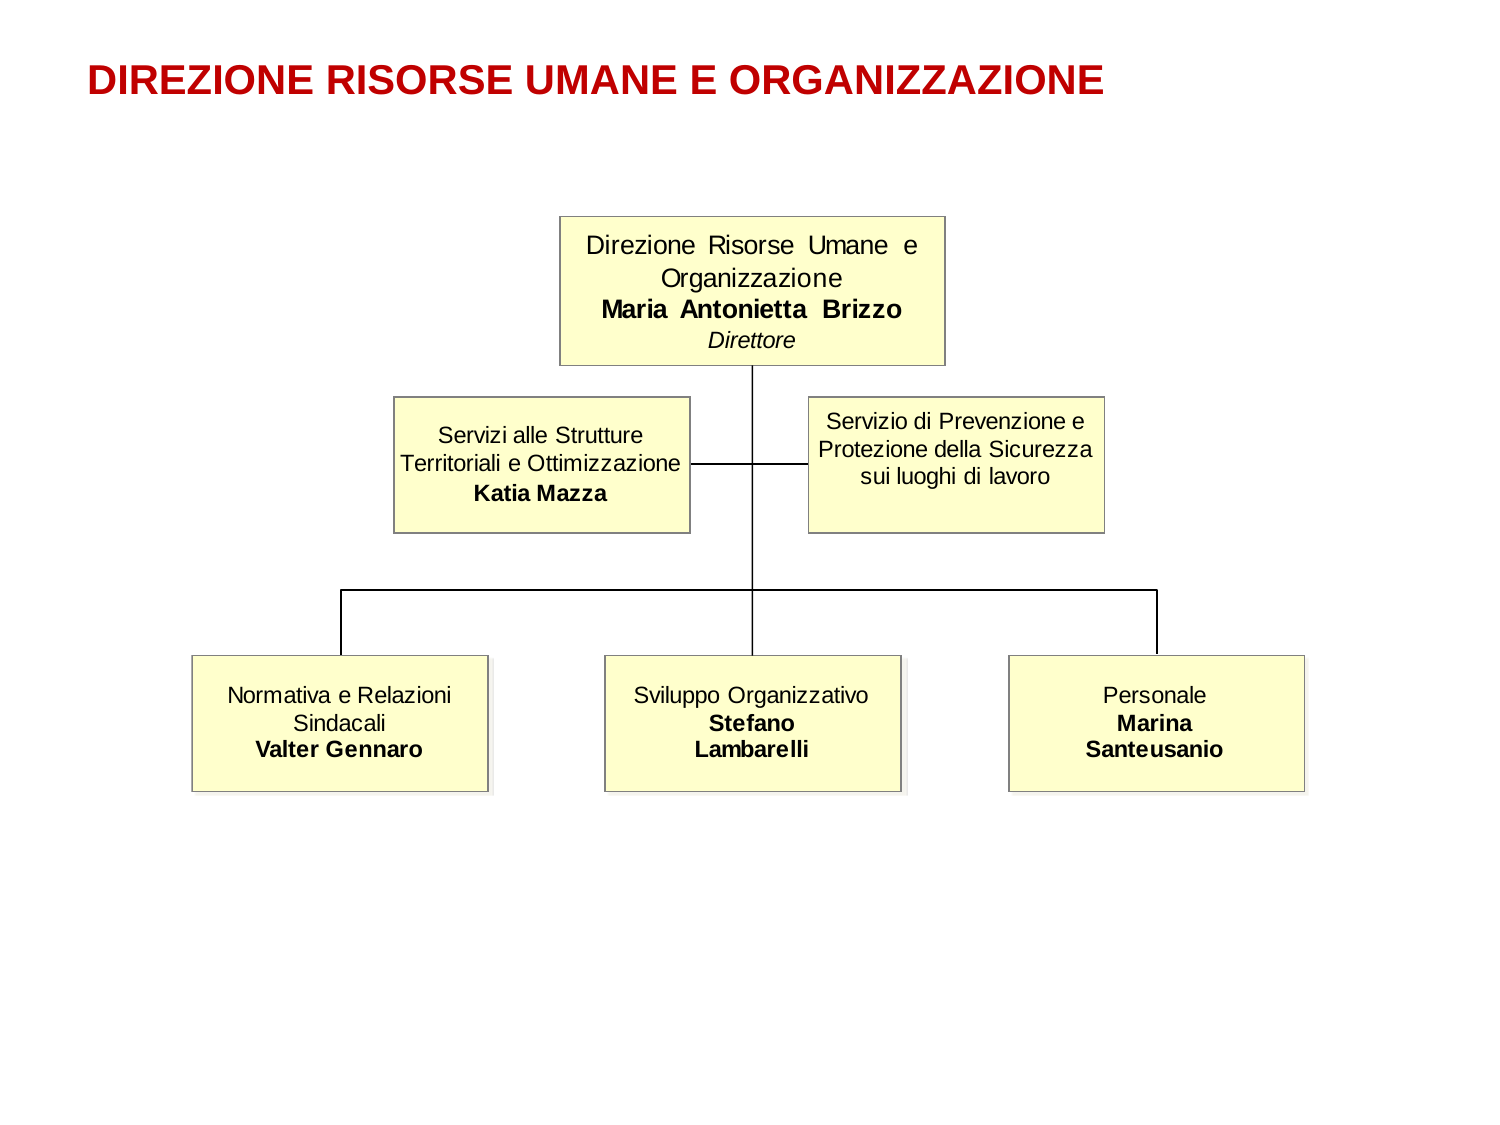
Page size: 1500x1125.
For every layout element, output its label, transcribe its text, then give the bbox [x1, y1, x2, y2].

picture [191, 215, 1309, 796]
title DIREZIONE RISORSE UMANE E ORGANIZZAZIONE [72, 45, 1462, 128]
